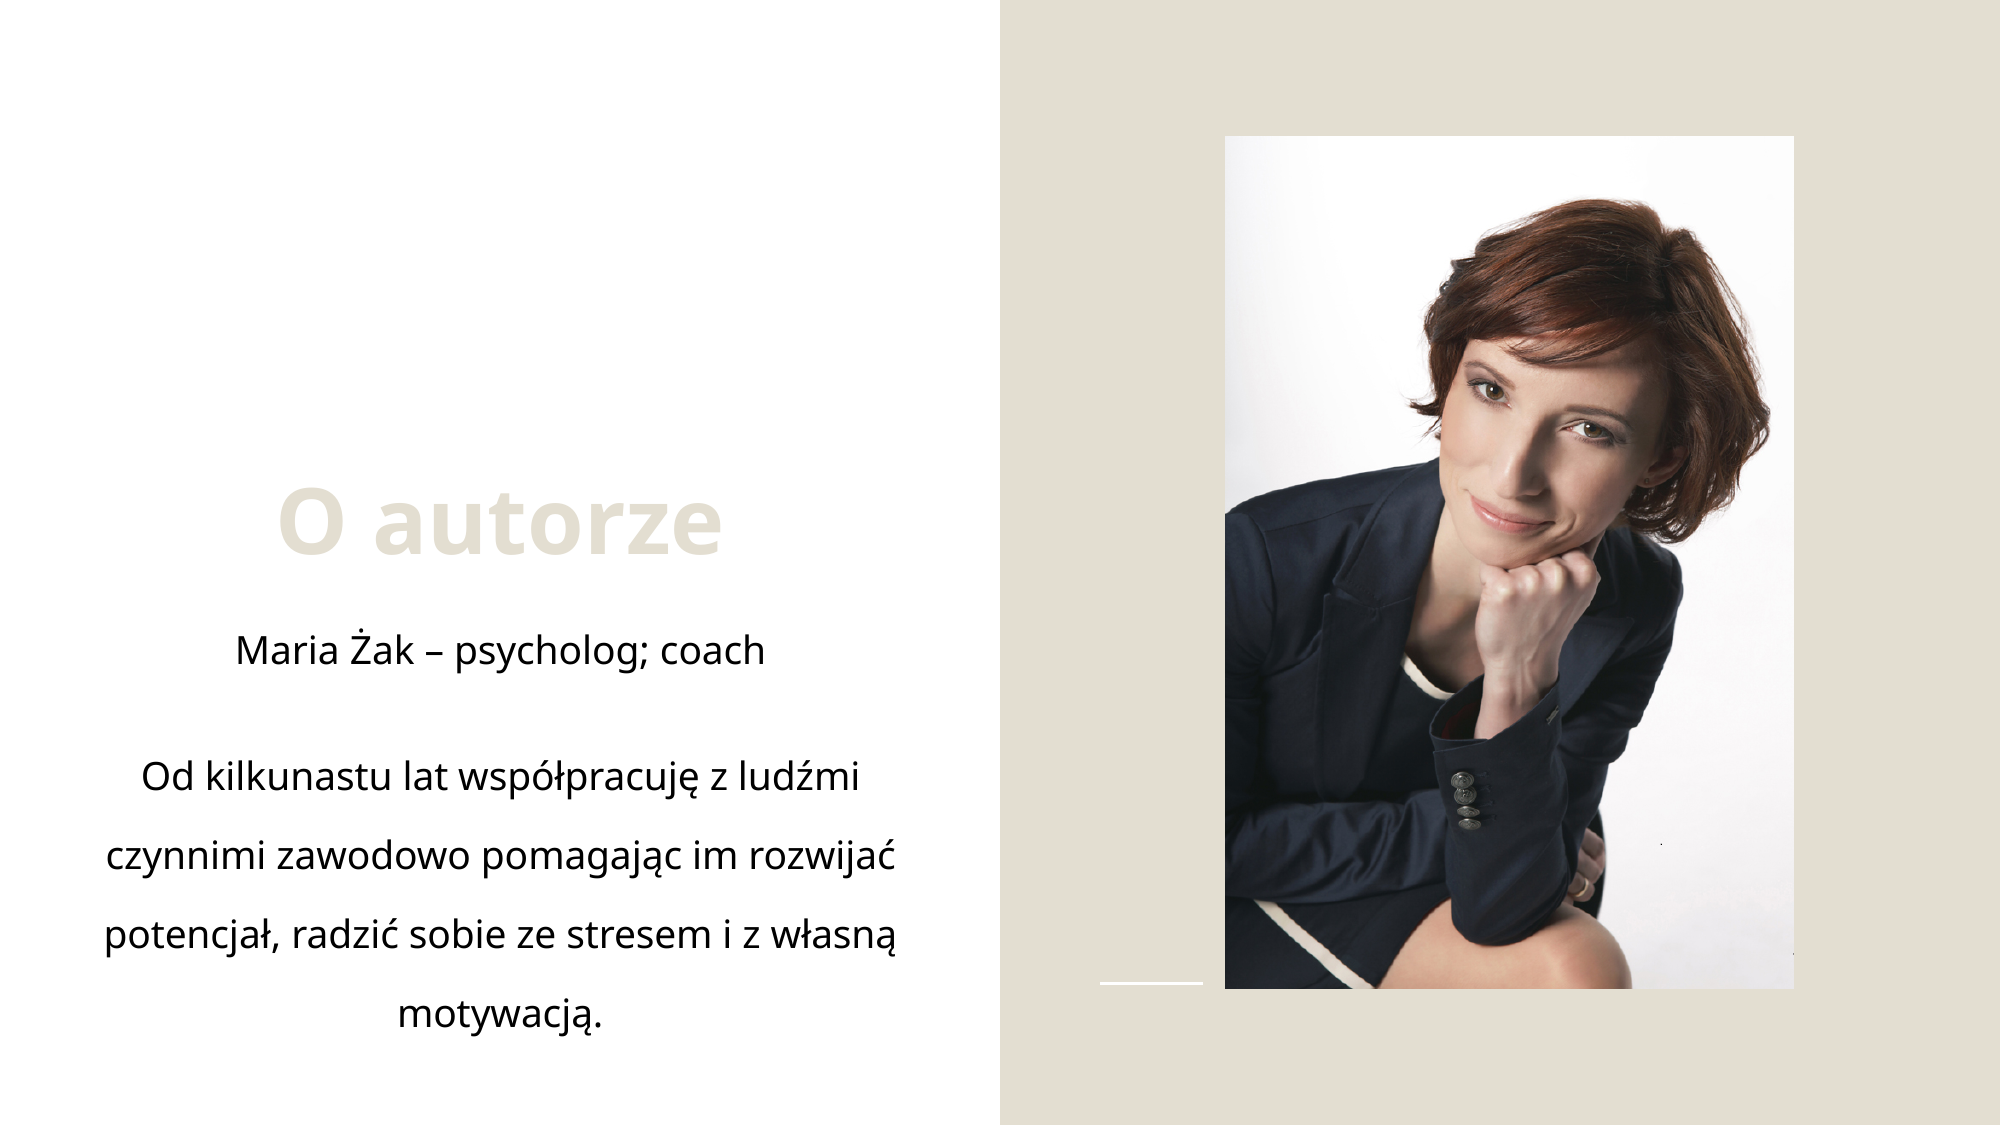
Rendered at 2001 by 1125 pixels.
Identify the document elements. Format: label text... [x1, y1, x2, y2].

picture [1225, 136, 1794, 989]
subtitle Maria Żak – psycholog; coach Od kilkunastu lat współpracuję z ludźmi czynnimi zawodowo pomagając im rozwijać potencjał, radzić sobie ze stresem i z własną motywacją. [58, 605, 943, 1045]
title O autorze [58, 203, 943, 594]
